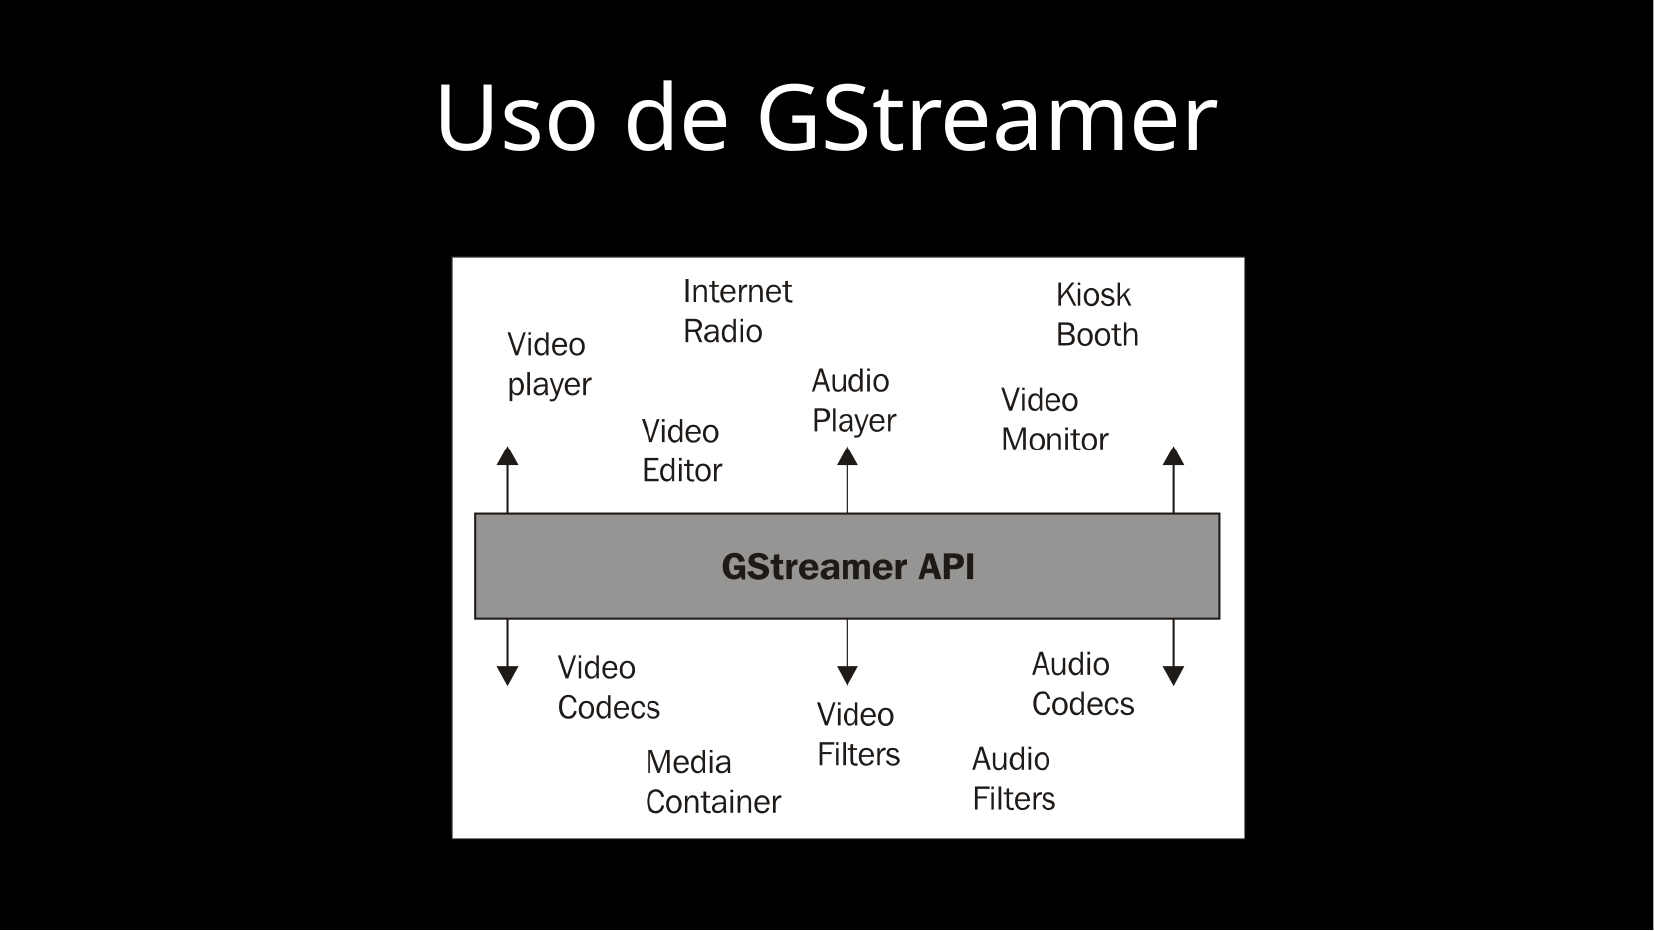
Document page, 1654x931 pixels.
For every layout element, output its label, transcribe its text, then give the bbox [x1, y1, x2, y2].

title Uso de GStreamer [82, 37, 1571, 193]
picture [450, 255, 1246, 841]
